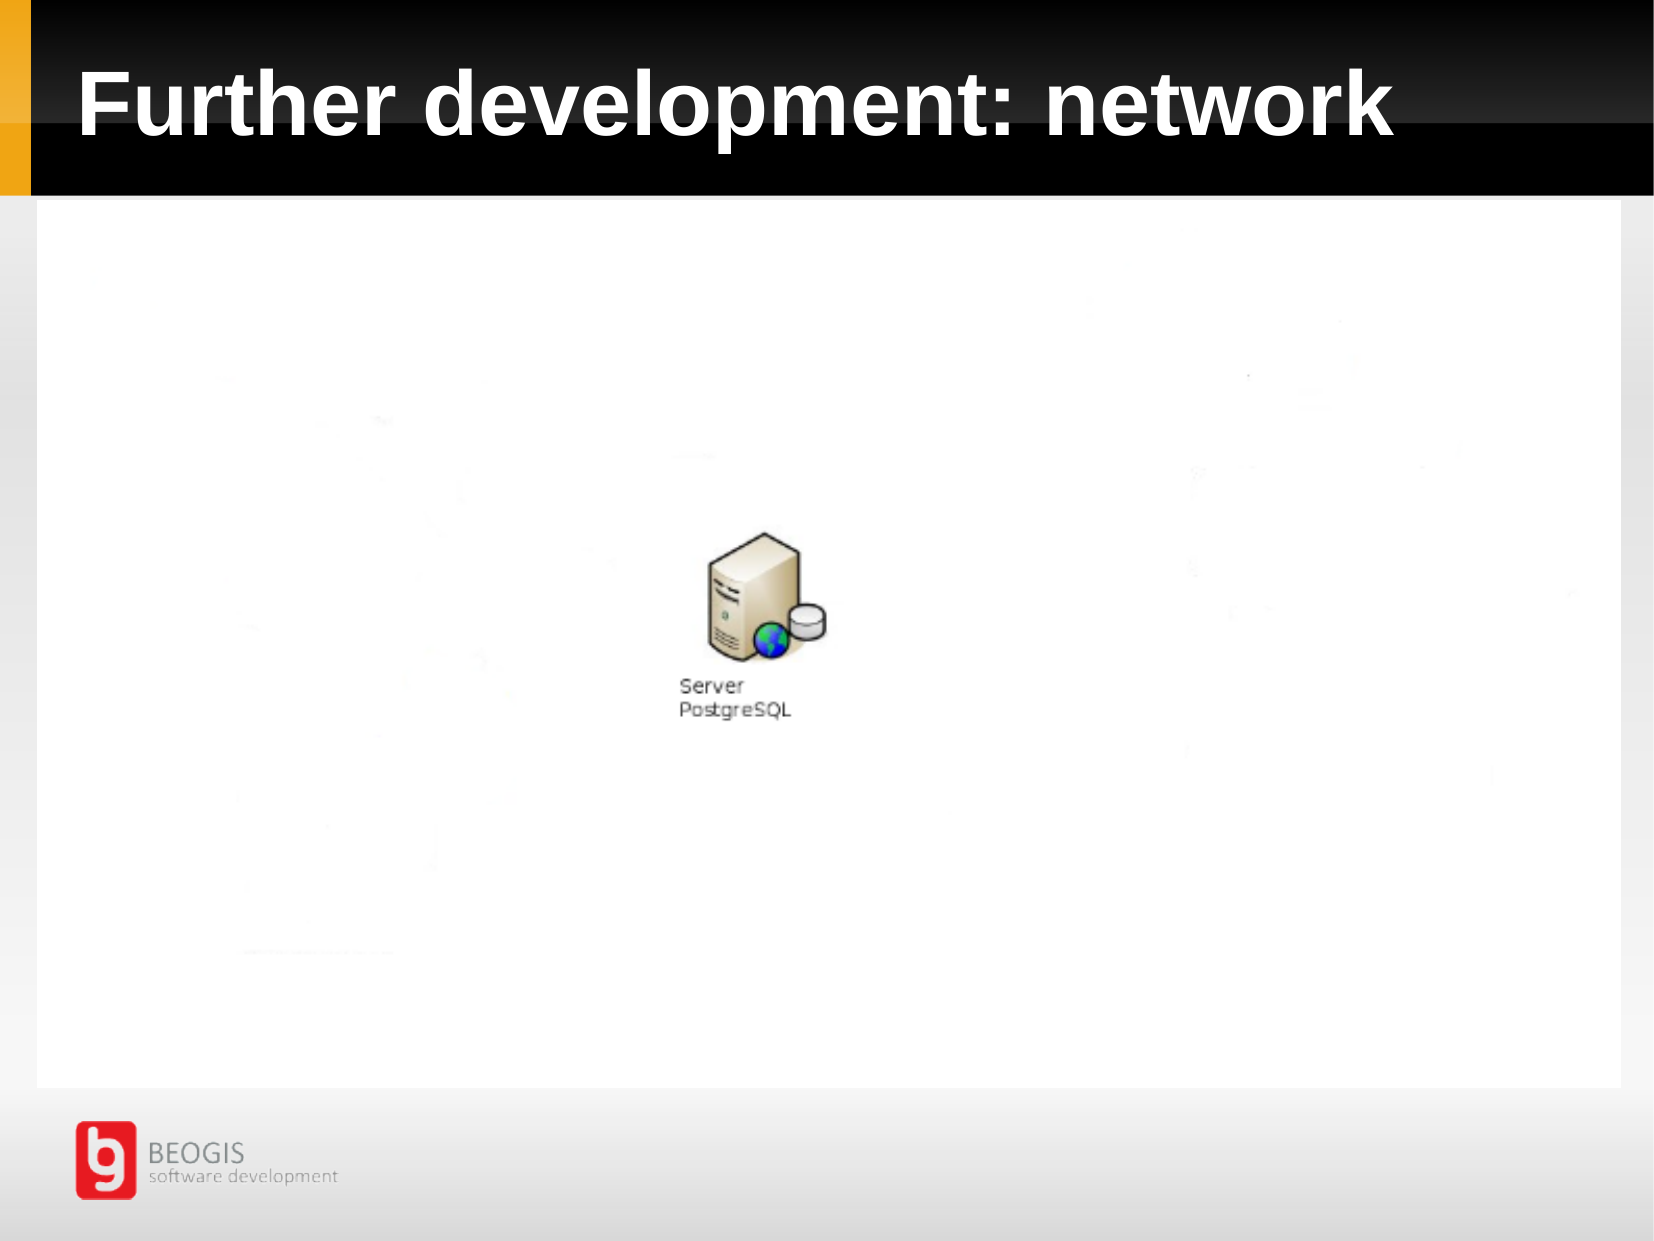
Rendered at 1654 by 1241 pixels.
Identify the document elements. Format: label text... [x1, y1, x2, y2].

picture [0, 0, 1654, 1241]
title Further development: network [76, 0, 1565, 200]
